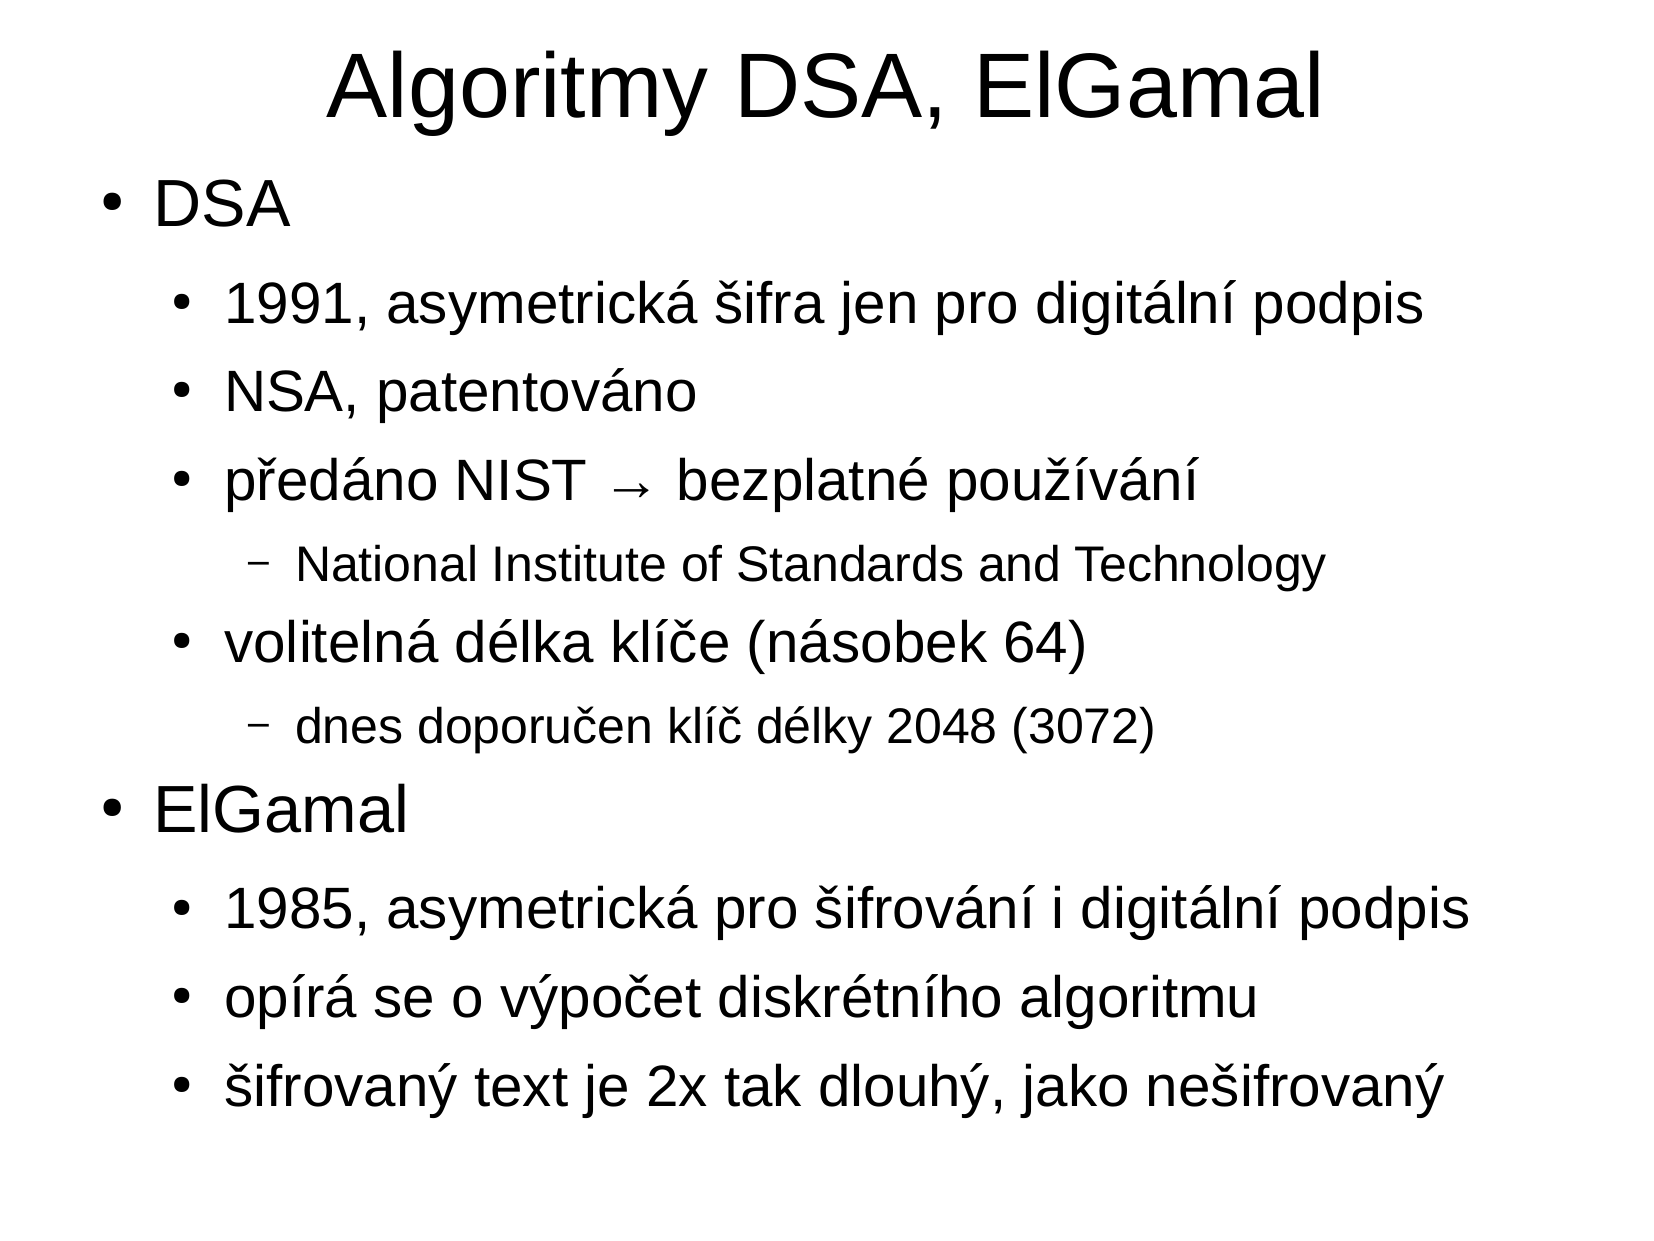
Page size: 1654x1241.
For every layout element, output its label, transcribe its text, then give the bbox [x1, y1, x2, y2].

title Algoritmy DSA, ElGamal [82, 34, 1571, 138]
list DSA 1991, asymetrická šifra jen pro digitální podpis NSA, patentováno předáno NIST → bezplatné používání National Institute of Standards and Technology volitelná délka klíče (násobek 64) dnes doporučen klíč délky 2048 (3072) ElGamal 1985, asymetrická pro šifrování i digitální podpis opírá se o výpočet diskrétního algoritmu šifrovaný text je 2x tak dlouhý, jako nešifrovaný [82, 166, 1571, 1119]
